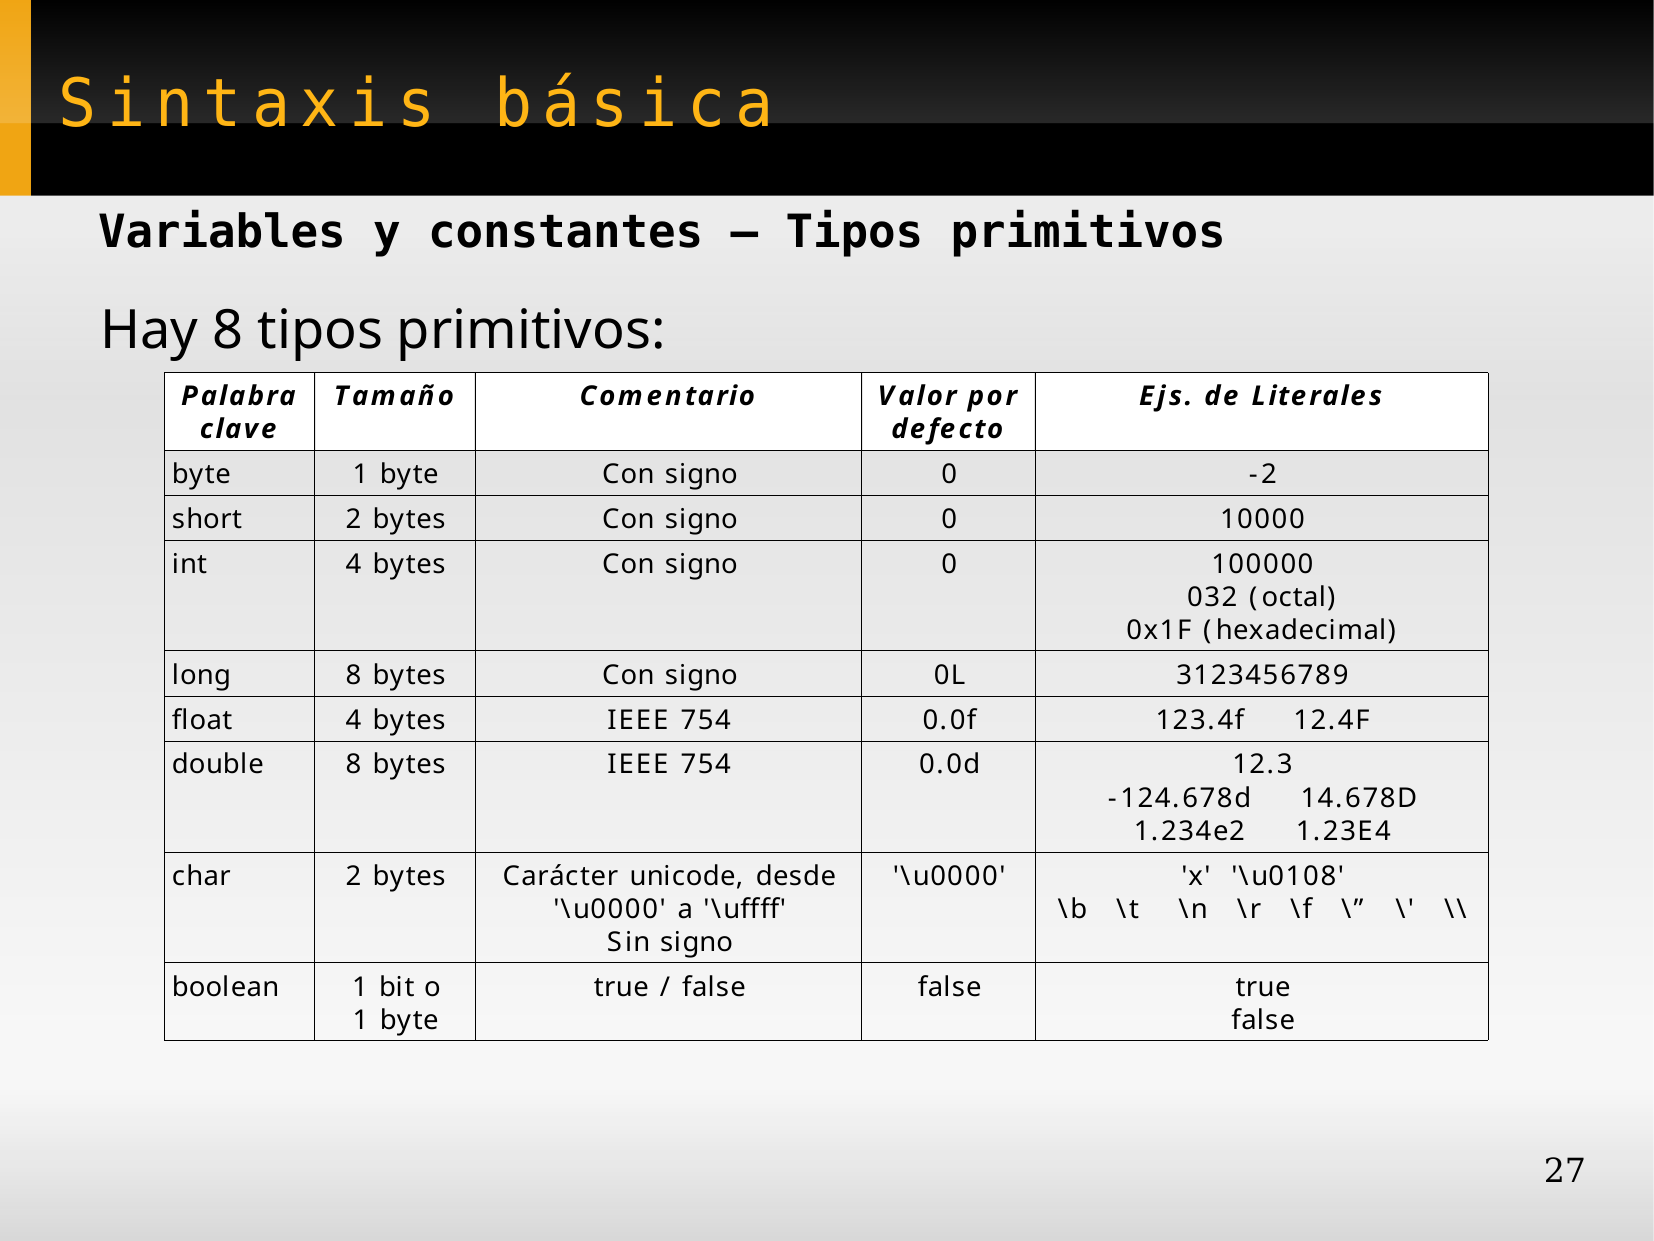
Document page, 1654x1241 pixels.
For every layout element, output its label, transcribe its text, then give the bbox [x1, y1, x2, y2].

list Hay 8 tipos primitivos: [82, 290, 1571, 1109]
text_box Variables y constantes – Tipos primitivos [83, 197, 1241, 266]
chart [130, 372, 1533, 1062]
title Sintaxis básica [59, 29, 1506, 178]
picture [0, 0, 1654, 1241]
